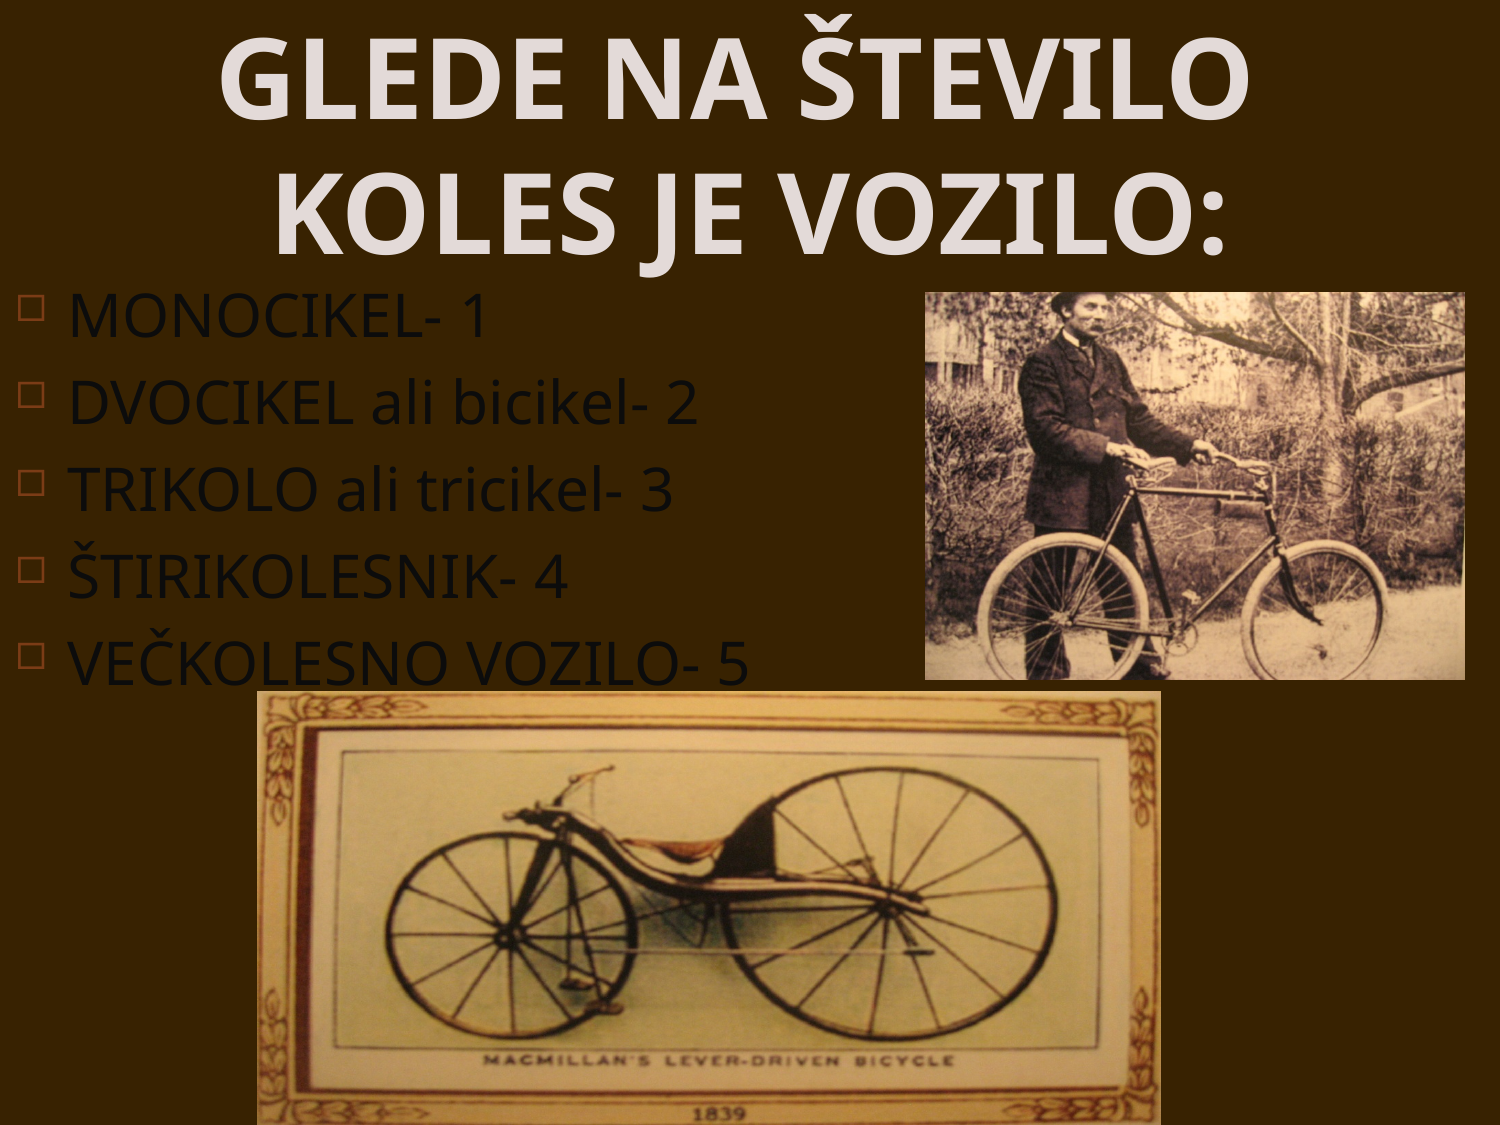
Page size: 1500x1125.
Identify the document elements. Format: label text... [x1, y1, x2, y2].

text_box GLEDE NA ŠTEVILO KOLES JE VOZILO: [0, 0, 1500, 285]
picture [257, 691, 1161, 1125]
picture [925, 292, 1465, 680]
list MONOCIKEL- 1 DVOCIKEL ali bicikel- 2 TRIKOLO ali tricikel- 3 ŠTIRIKOLESNIK- 4 VEČKOLESNO VOZILO- 5 [0, 285, 1500, 1125]
